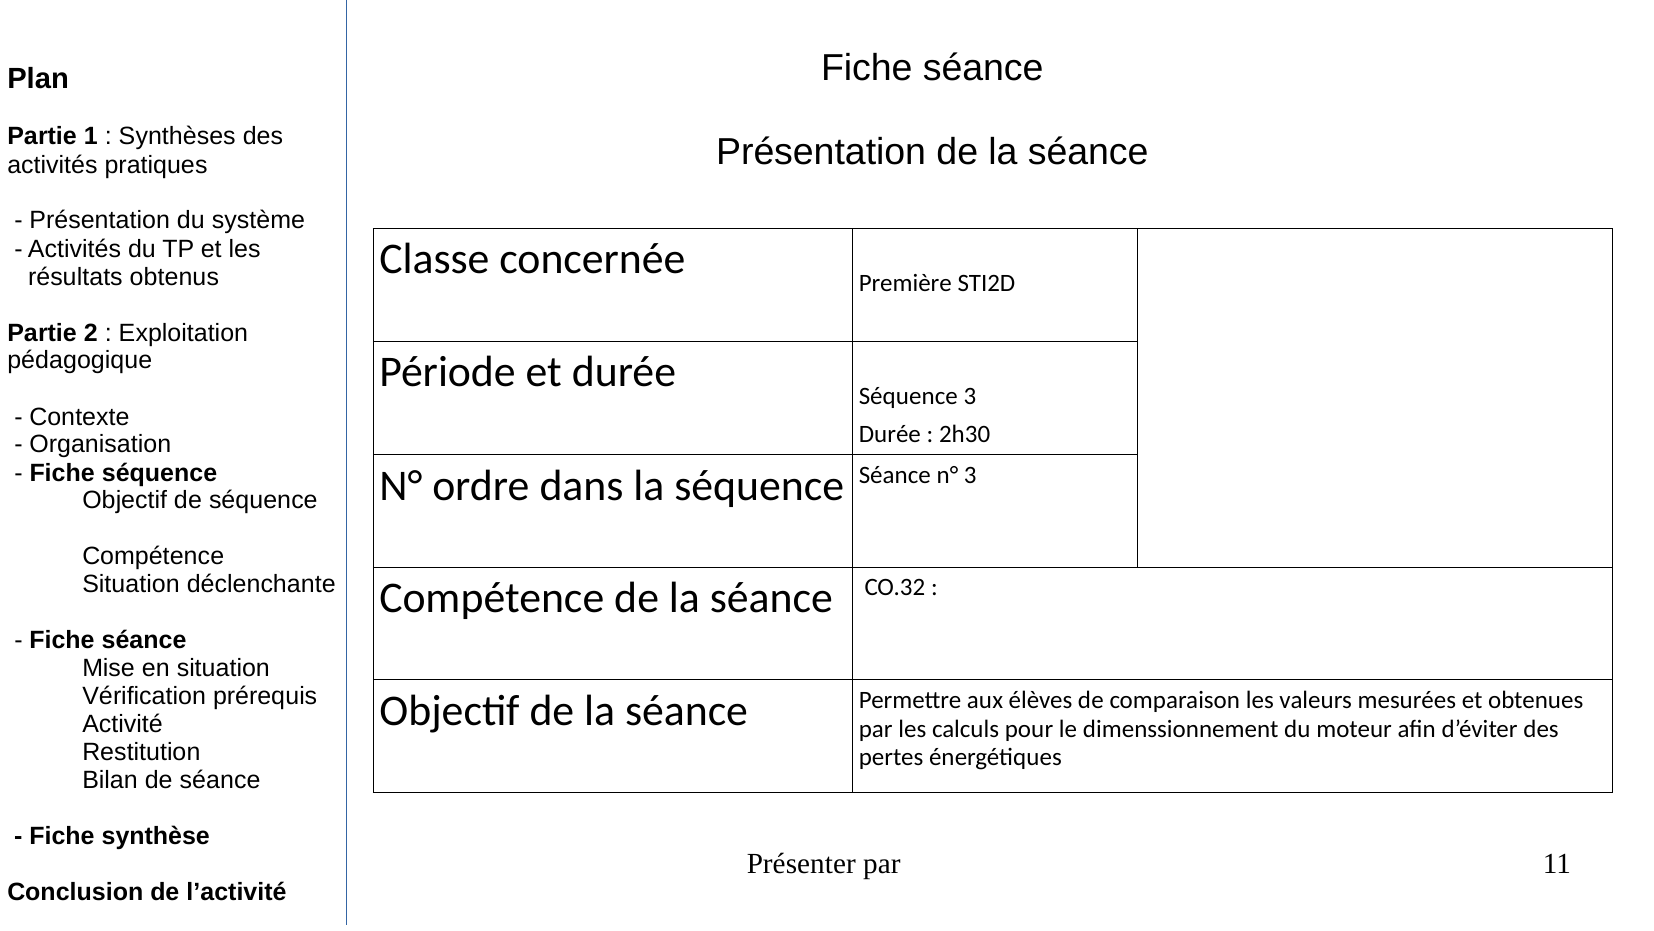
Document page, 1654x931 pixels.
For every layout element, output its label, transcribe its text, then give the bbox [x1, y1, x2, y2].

title Plan Partie 1 : Synthèses des activités pratiques - Présentation du système - Activités du TP et les résultats obtenus Partie 2 : Exploitation pédagogique - Contexte - Organisation - Fiche séquence Objectif de séquence Compétence Situation déclenchante - Fiche séance Mise en situation Vérification prérequis Activité Restitution Bilan de séance - Fiche synthèse Conclusion de l’activité [7, 3, 338, 928]
table_cell N° ordre dans la séquence [374, 455, 852, 567]
table_header Classe concernée [374, 229, 852, 341]
table_header Première STI2D [853, 229, 1137, 341]
table_cell CO.32 : [853, 568, 1612, 679]
table_cell Compétence de la séance [374, 568, 852, 679]
table_cell Période et durée [374, 342, 852, 454]
table_cell Permettre aux élèves de comparaison les valeurs mesurées et obtenues par les calculs pour le dimenssionnement du moteur afin d’éviter des pertes énergétiques [853, 680, 1612, 792]
table_header [1138, 229, 1612, 567]
table_cell Séance n° 3 [853, 455, 1137, 567]
table_cell Objectif de la séance [374, 680, 852, 792]
table_cell Séquence 3 Durée : 2h30 [853, 342, 1137, 454]
title Fiche séance Présentation de la séance [375, 32, 1501, 188]
